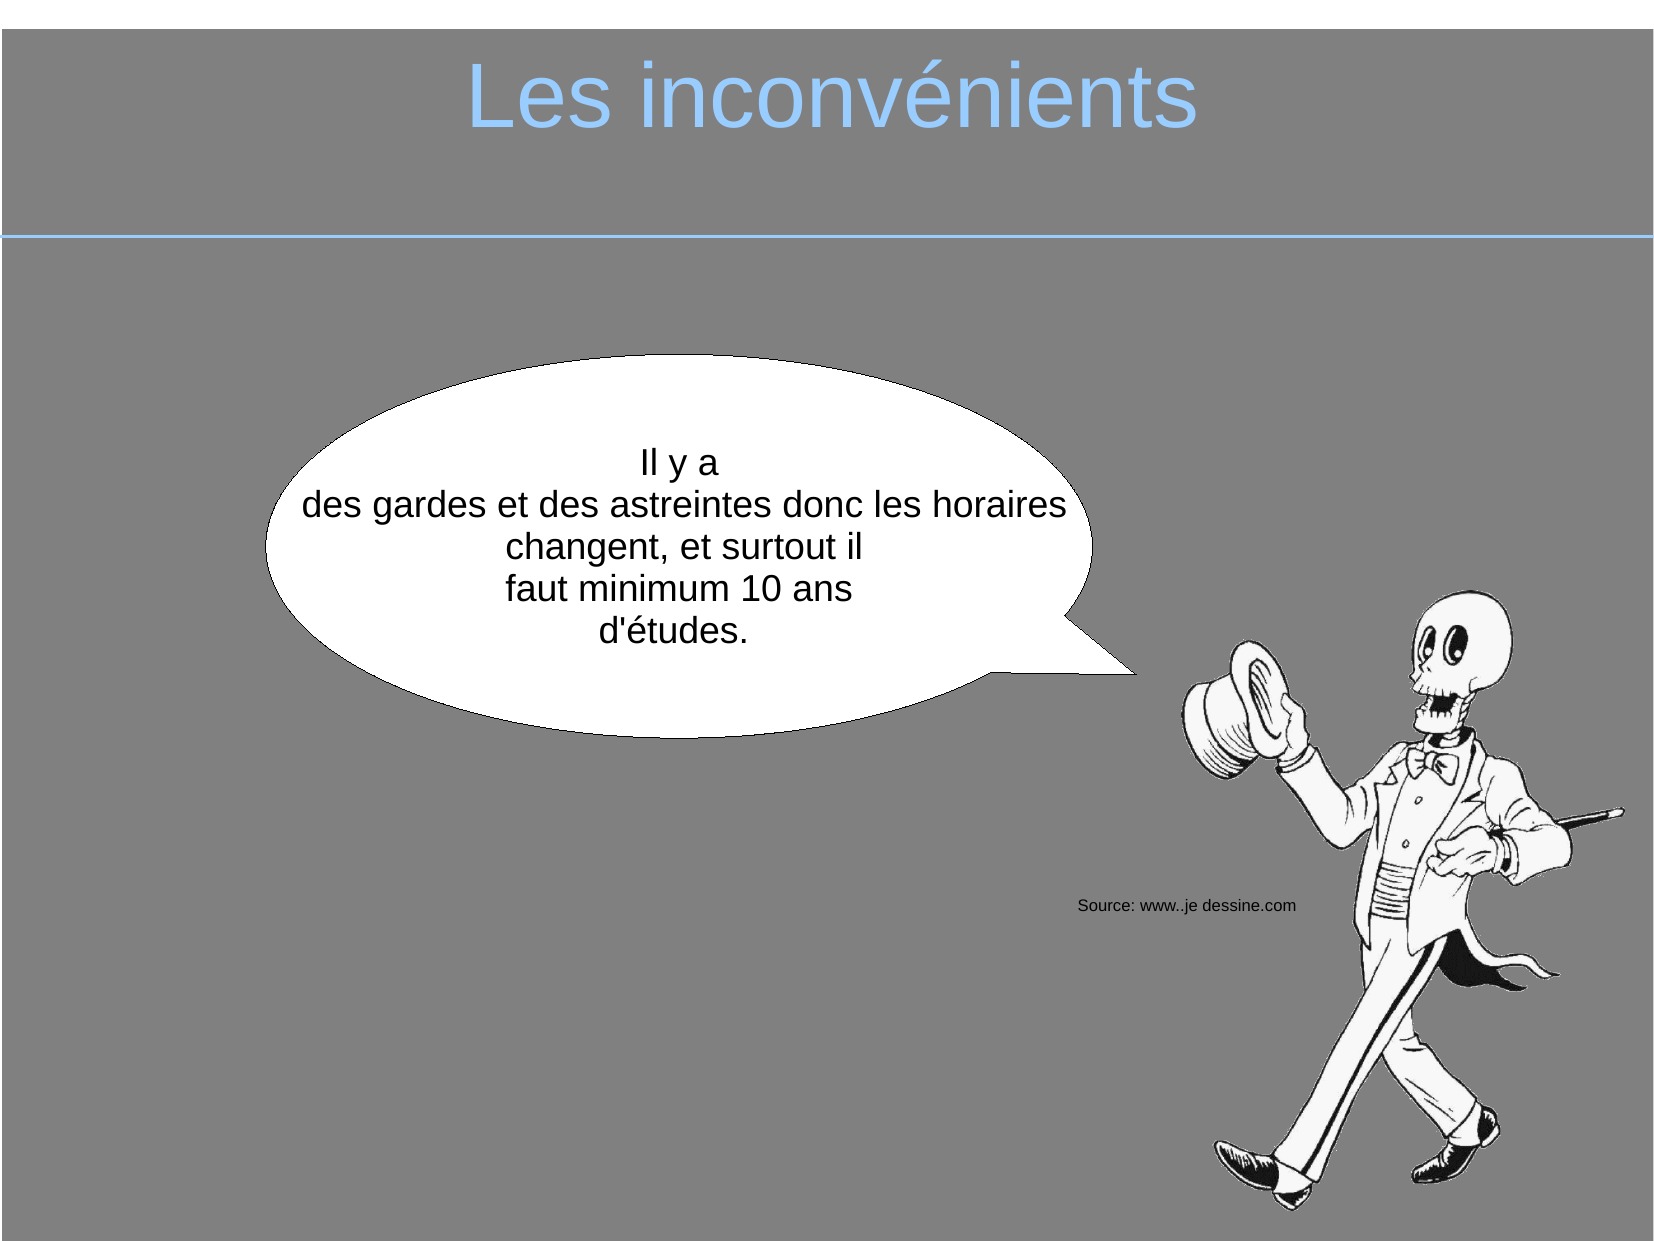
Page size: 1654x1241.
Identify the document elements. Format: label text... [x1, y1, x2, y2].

text_box Il y a des gardes et des astreintes donc les horaires changent, et surtout il faut minimum 10 ans d'études. [265, 354, 1137, 739]
text_box Source: www..je dessine.com [1062, 888, 1329, 923]
picture [2, 29, 1654, 1241]
title Les inconvénients [88, 0, 1577, 193]
